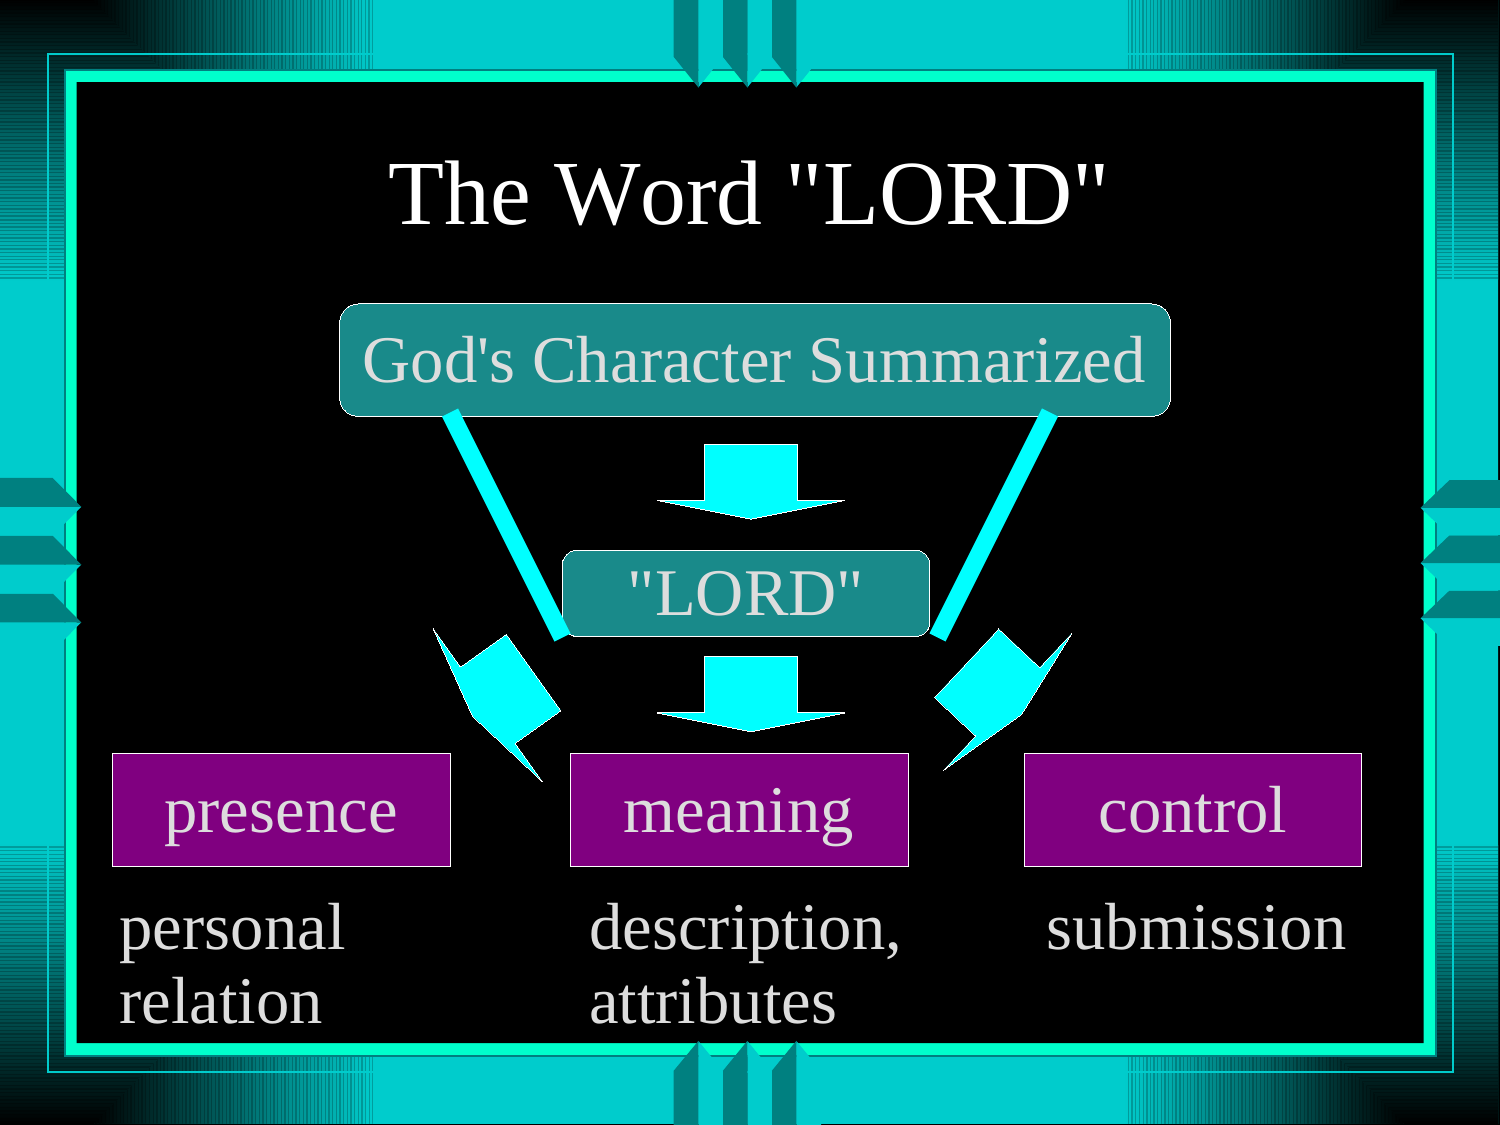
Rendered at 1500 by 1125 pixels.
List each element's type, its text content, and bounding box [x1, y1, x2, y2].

text_box "LORD" [562, 550, 930, 637]
text_box [934, 628, 1072, 771]
text_box control [1024, 753, 1362, 867]
text_box [433, 628, 561, 782]
text_box [657, 656, 845, 732]
text_box submission [986, 882, 1407, 972]
text_box [657, 444, 845, 520]
text_box personal relation [104, 882, 480, 1046]
title The Word "LORD" [112, 107, 1388, 281]
text_box presence [112, 753, 451, 867]
text_box God's Character Summarized [339, 303, 1171, 417]
text_box meaning [570, 753, 909, 867]
text_box description, attributes [574, 882, 929, 1046]
